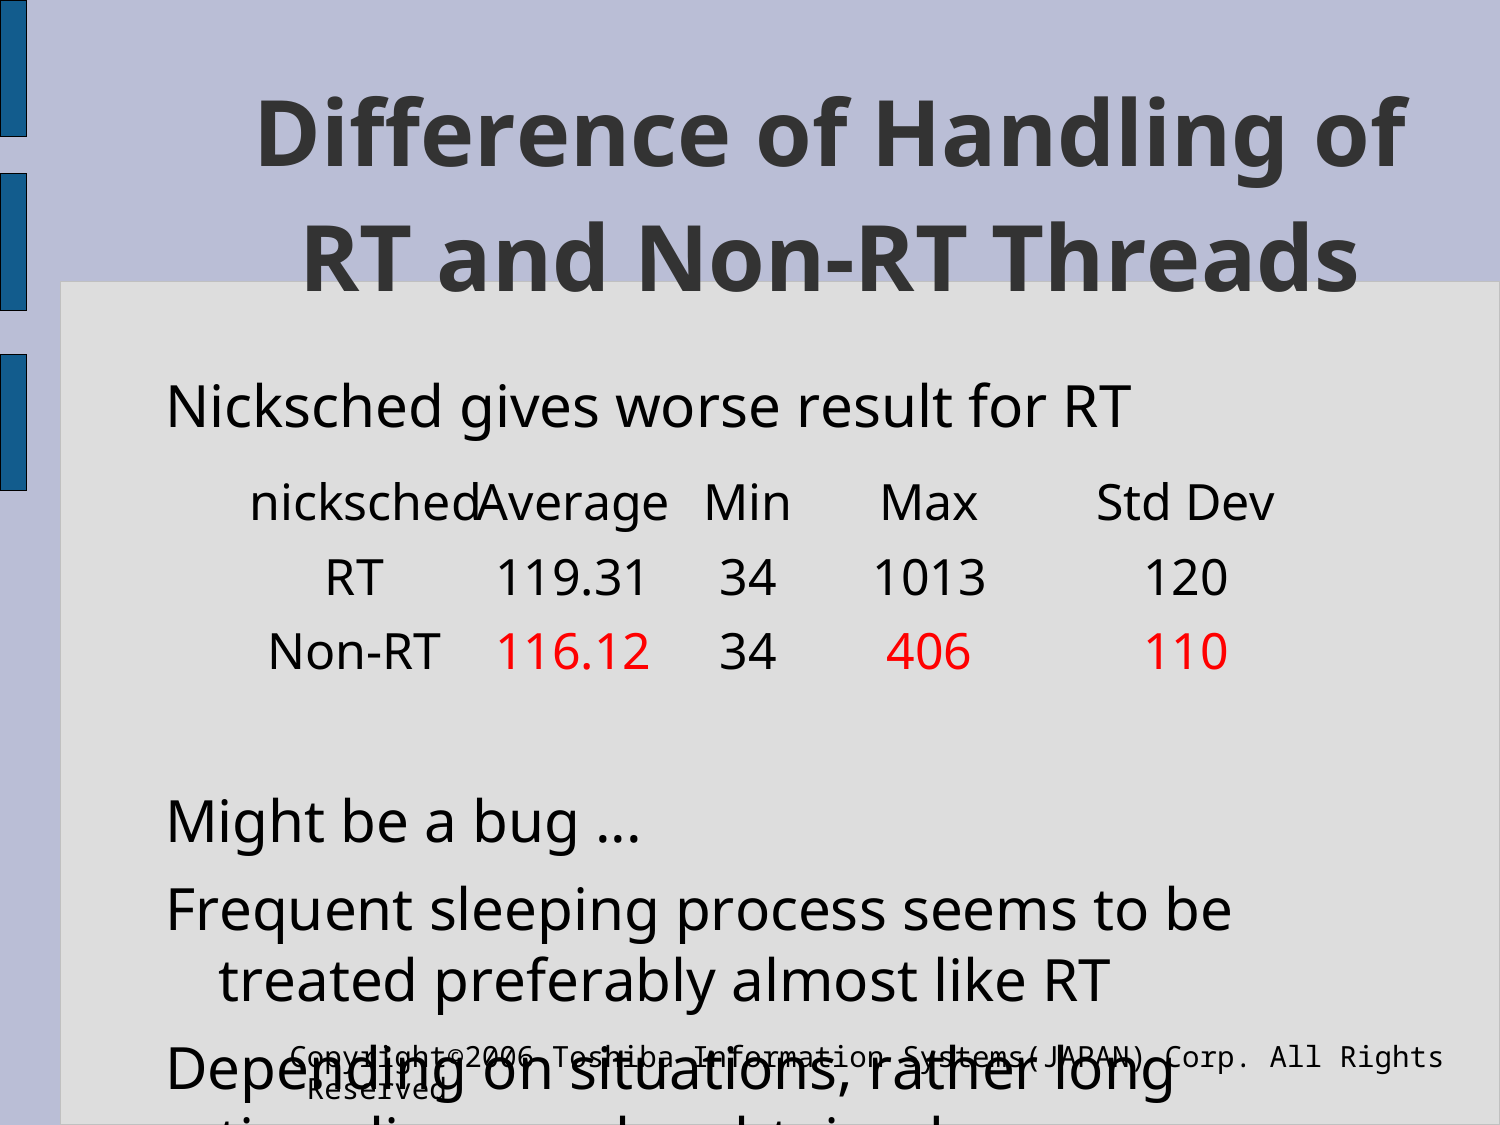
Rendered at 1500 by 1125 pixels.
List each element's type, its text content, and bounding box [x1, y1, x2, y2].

text_box 34 [704, 543, 792, 618]
text_box Max [864, 459, 995, 543]
text_box 1013 [857, 534, 1002, 618]
list Nicksched gives worse result for RT Might be a bug ... Frequent sleeping process seems to be treated preferably almost like RT Depending on situations, rather long timeslices can be obtained [132, 363, 1439, 1000]
text_box Average [497, 459, 685, 543]
text_box RT [310, 543, 399, 618]
text_box 116.12 [480, 618, 667, 693]
text_box Std Dev [1081, 459, 1291, 543]
text_box 34 [704, 618, 792, 693]
text_box nicksched [234, 459, 497, 543]
text_box 120 [1128, 543, 1244, 618]
text_box Non-RT [252, 609, 457, 693]
text_box 110 [1128, 618, 1244, 693]
title Difference of Handling of RT and Non-RT Threads [225, 94, 1436, 294]
text_box 119.31 [480, 543, 667, 618]
text_box Min [688, 459, 808, 543]
text_box 406 [871, 618, 988, 693]
